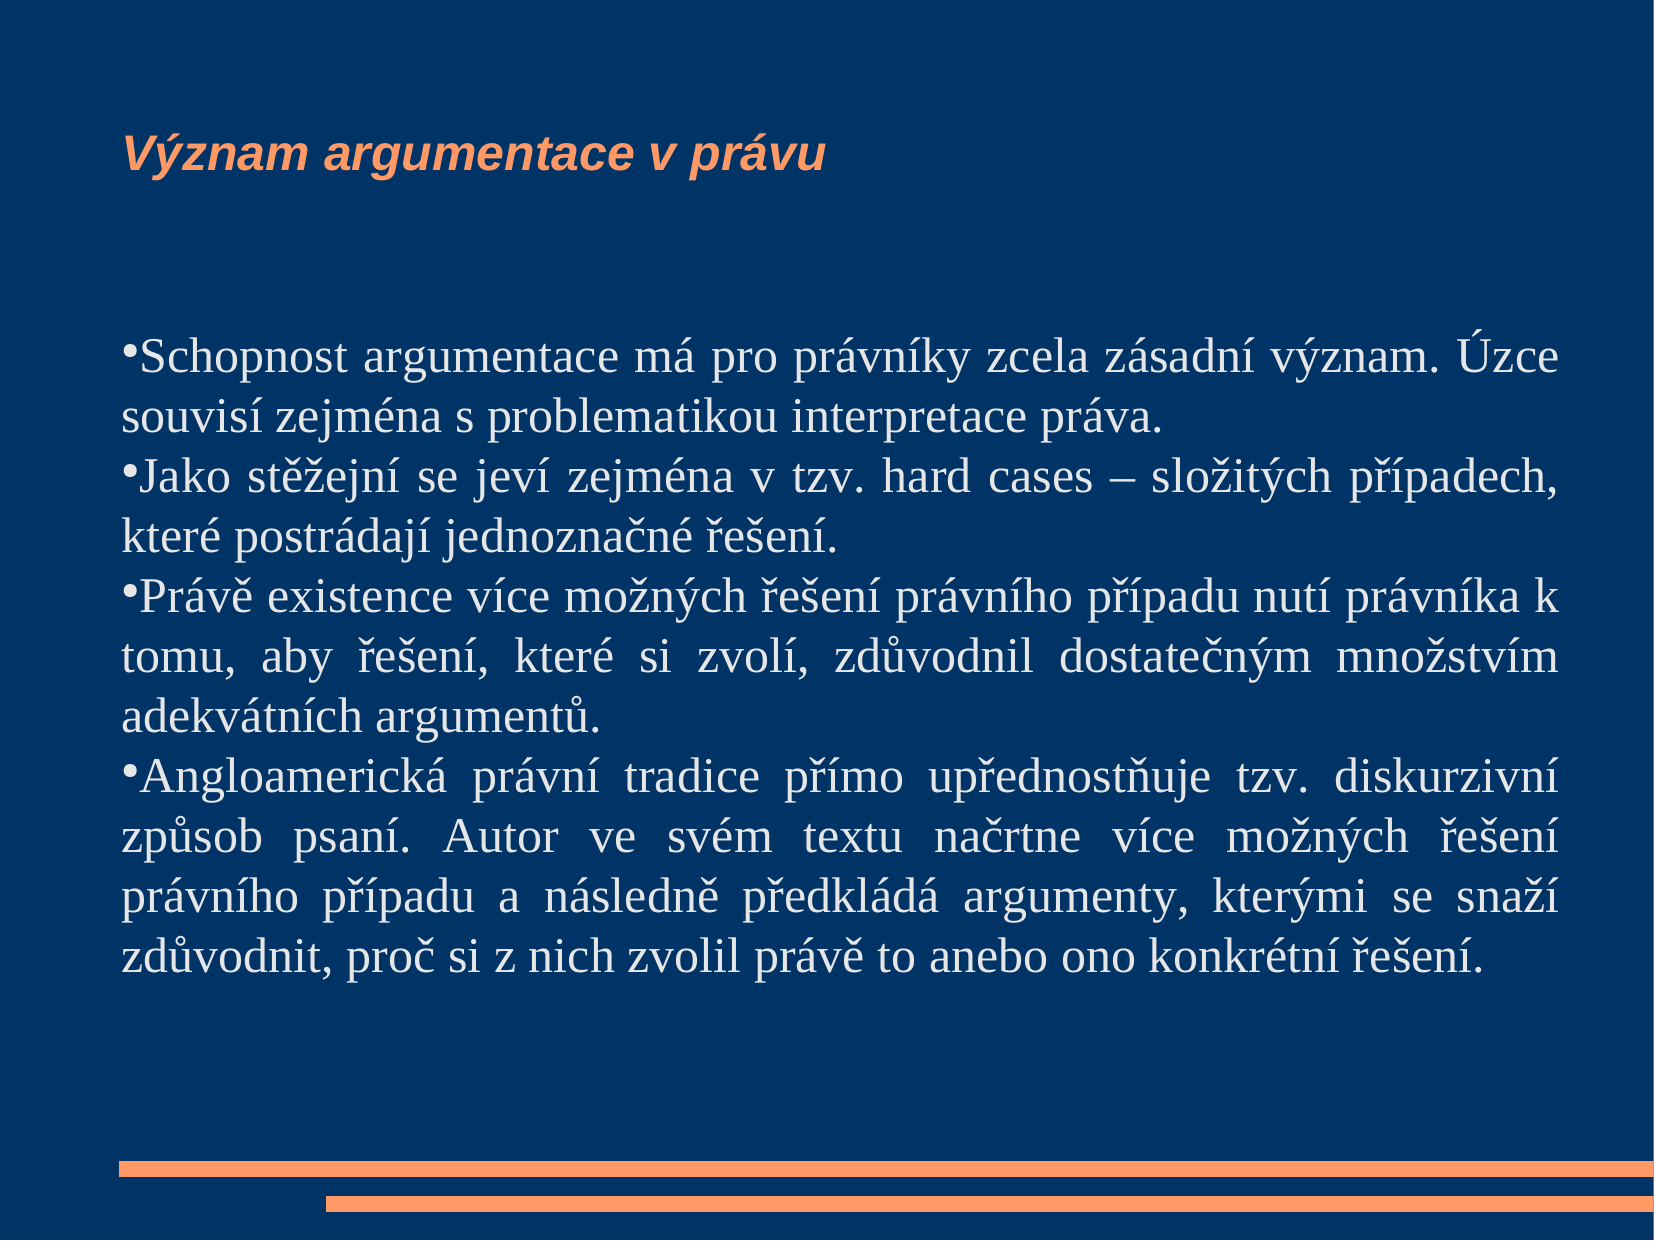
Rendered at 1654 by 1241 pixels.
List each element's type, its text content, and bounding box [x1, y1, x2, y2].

list Schopnost argumentace má pro právníky zcela zásadní význam. Úzce souvisí zejména s problematikou interpretace práva. Jako stěžejní se jeví zejména v tzv. hard cases – složitých případech, které postrádají jednoznačné řešení. Právě existence více možných řešení právního případu nutí právníka k tomu, aby řešení, které si zvolí, zdůvodnil dostatečným množstvím adekvátních argumentů. Angloamerická právní tradice přímo upřednostňuje tzv. diskurzivní způsob psaní. Autor ve svém textu načrtne více možných řešení právního případu a následně předkládá argumenty, kterými se snaží zdůvodnit, proč si z nich zvolil právě to anebo ono konkrétní řešení. [121, 322, 1561, 1132]
title Význam argumentace v právu [121, 46, 1534, 254]
